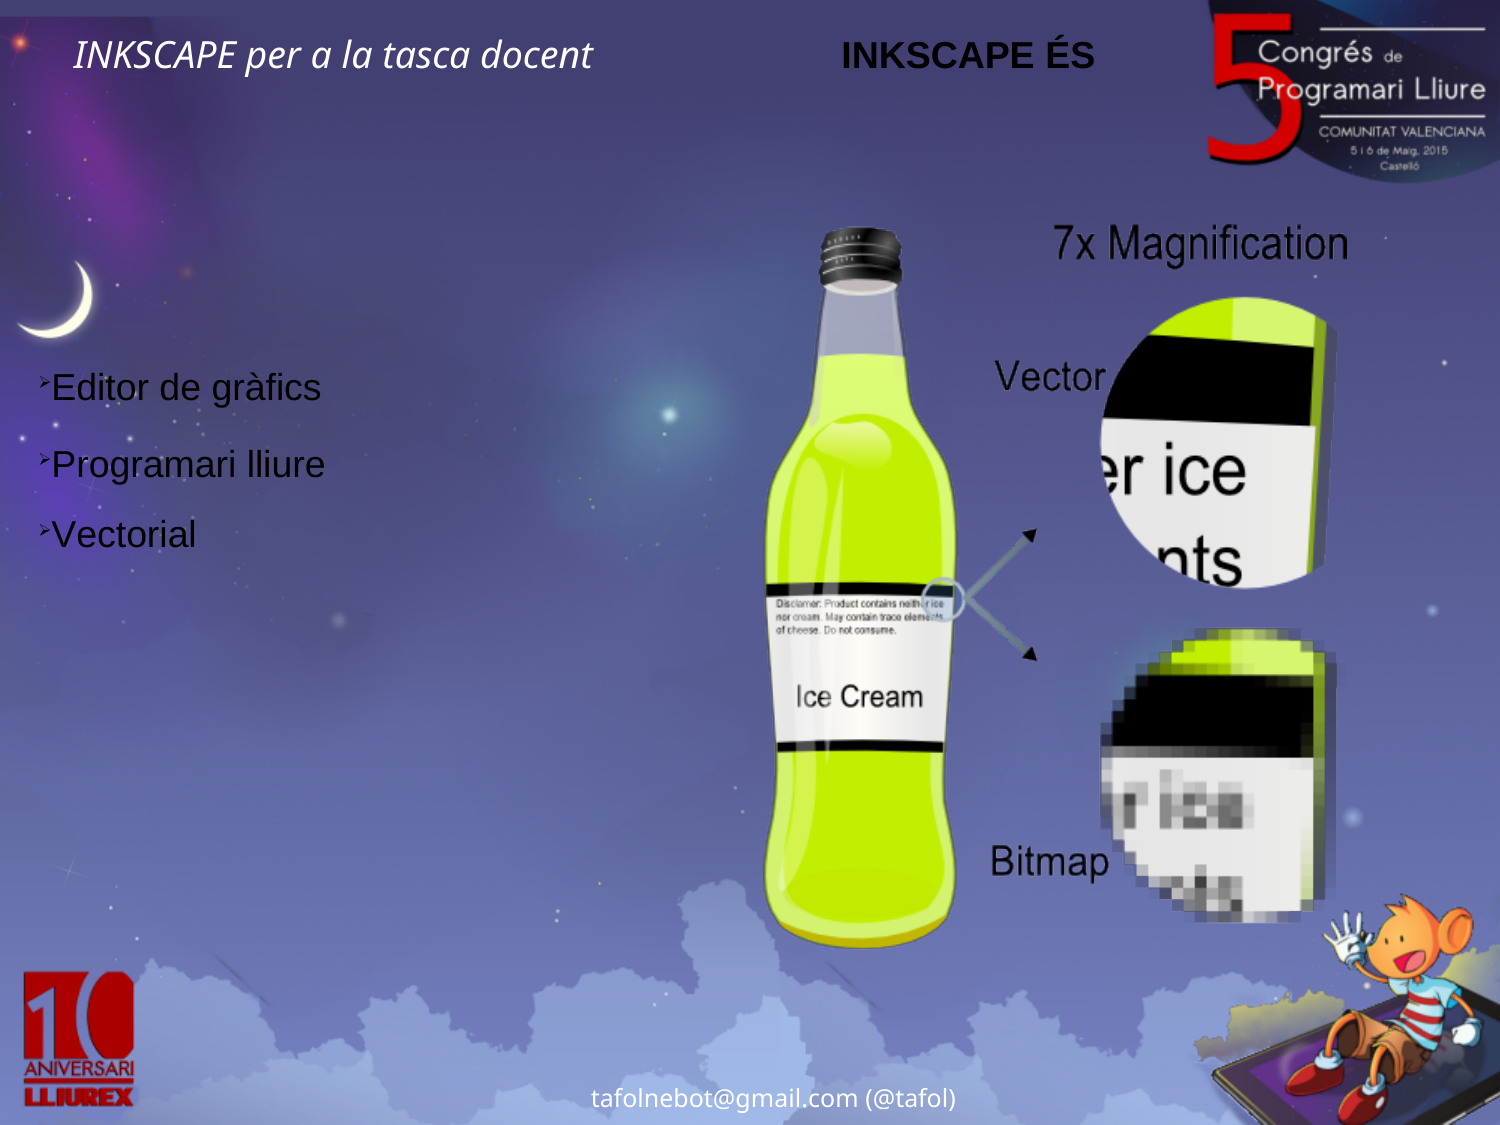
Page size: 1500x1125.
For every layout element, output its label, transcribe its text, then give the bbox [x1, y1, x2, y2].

text_box INKSCAPE ÉS [826, 23, 1170, 84]
text_box Programari lliure [23, 432, 520, 492]
text_box Vectorial [23, 503, 520, 563]
text_box Editor de gràfics [23, 355, 520, 416]
picture [0, 0, 1500, 1125]
